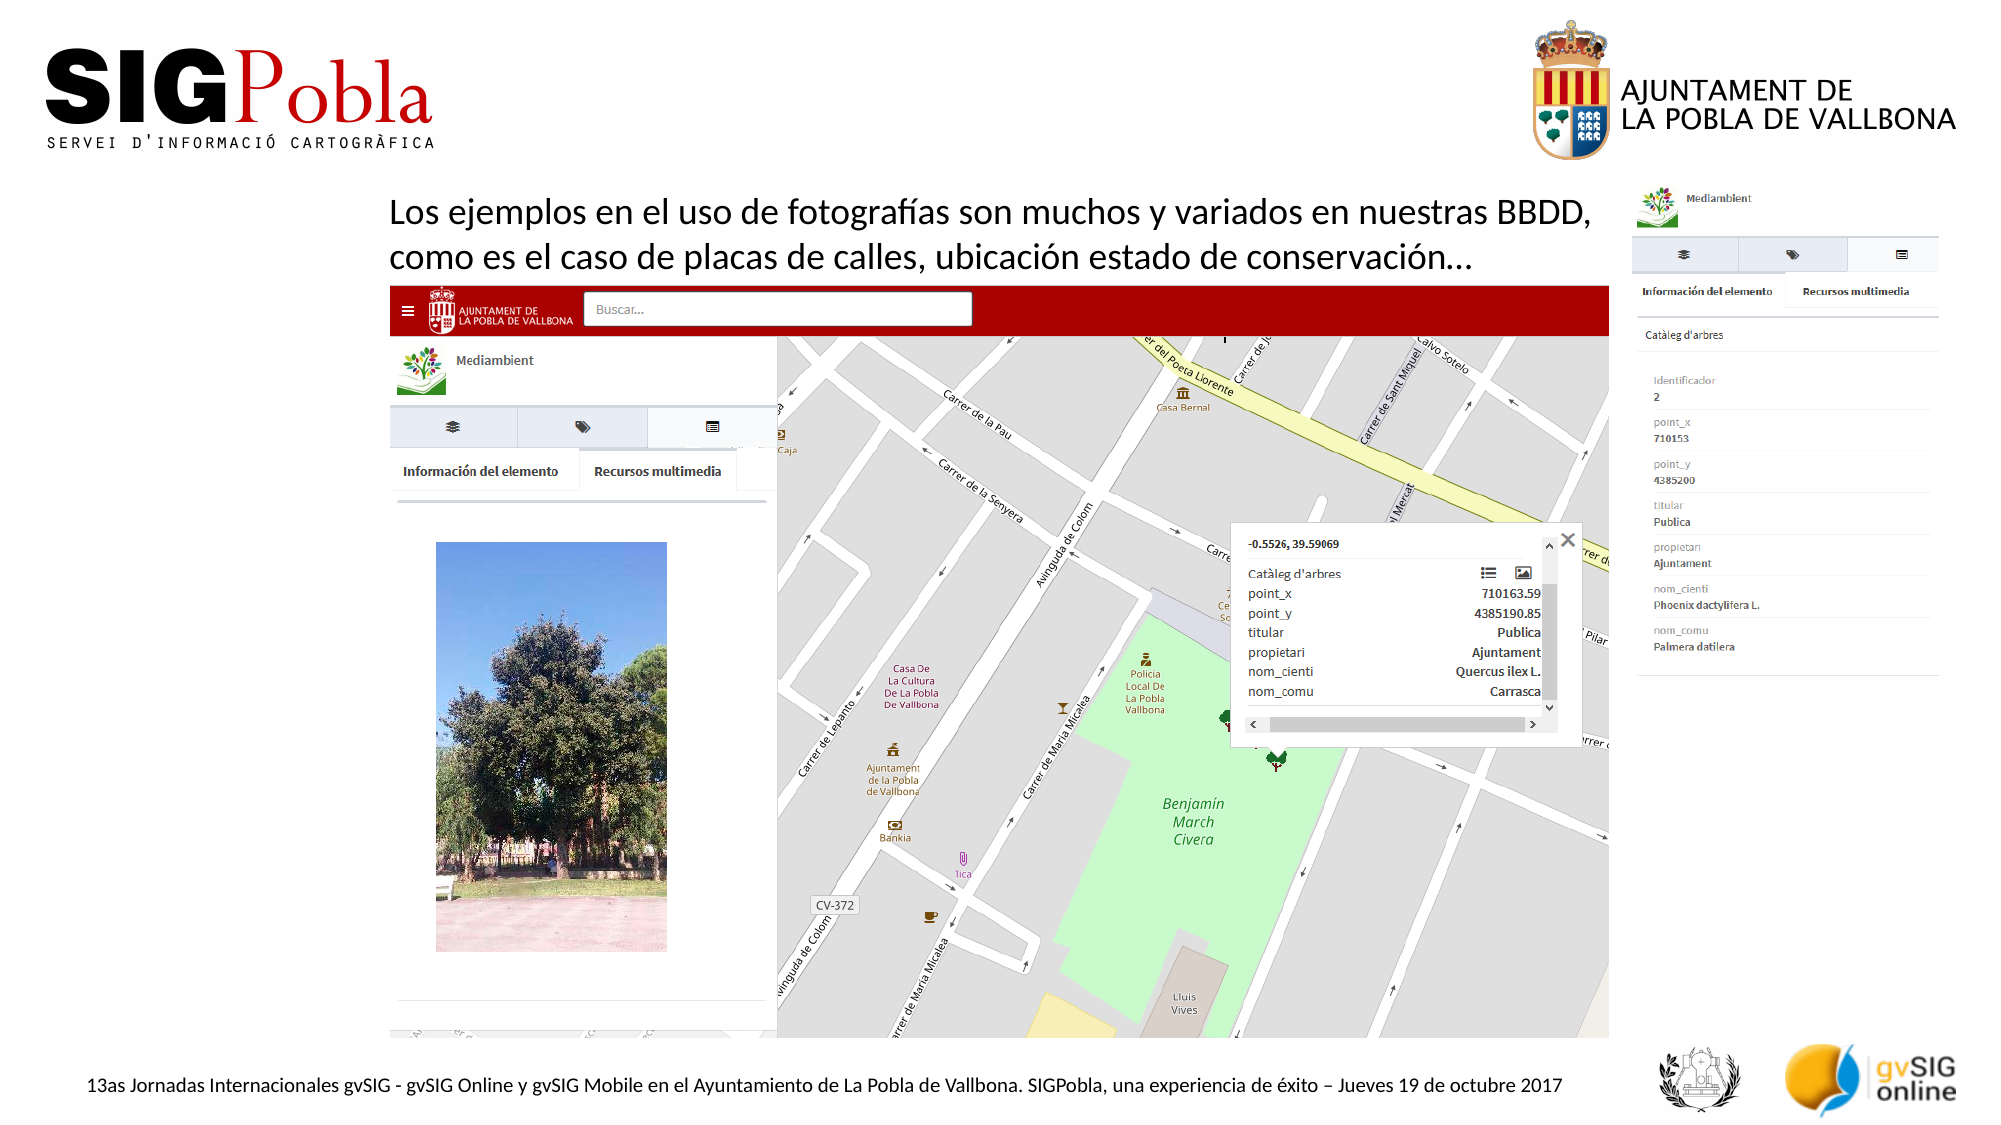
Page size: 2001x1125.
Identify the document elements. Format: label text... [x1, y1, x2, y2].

picture [390, 285, 1609, 1038]
picture [1785, 1044, 1956, 1118]
picture [1533, 20, 1956, 161]
picture [32, 35, 449, 161]
picture [1632, 179, 1939, 682]
text_box Los ejemplos en el uso de fotografías son muchos y variados en nuestras BBDD, como es el caso de placas de calles, ubicación estado de conservación… [374, 179, 1609, 286]
picture [1656, 1044, 1745, 1117]
text_box 13as Jornadas Internacionales gvSIG - gvSIG Online y gvSIG Mobile en el Ayuntamiento de La Pobla de Vallbona. SIGPobla, una experiencia de éxito – Jueves 19 de octubre 2017 [71, 1063, 1593, 1105]
